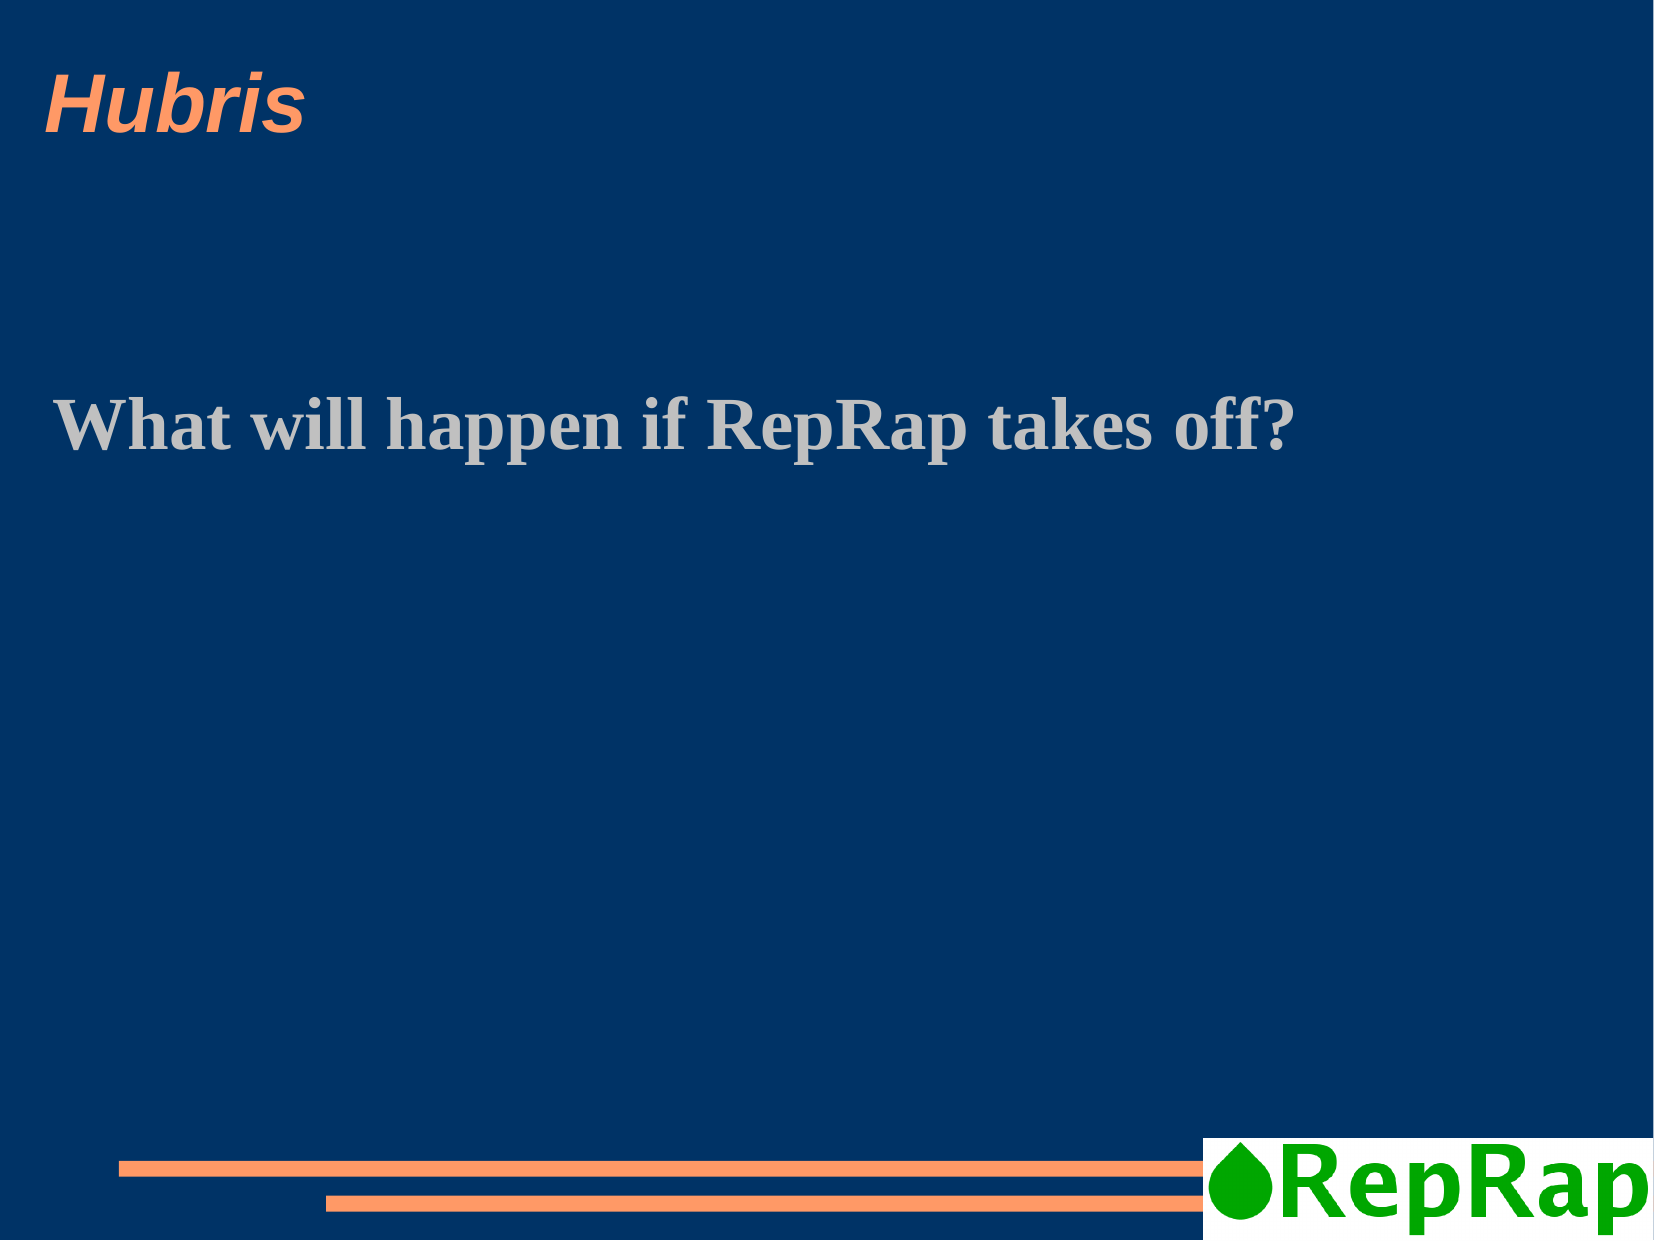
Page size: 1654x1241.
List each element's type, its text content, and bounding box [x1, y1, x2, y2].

title Hubris [44, 0, 1574, 208]
picture [1203, 1138, 1654, 1241]
text_box What will happen if RepRap takes off? [52, 383, 1654, 763]
